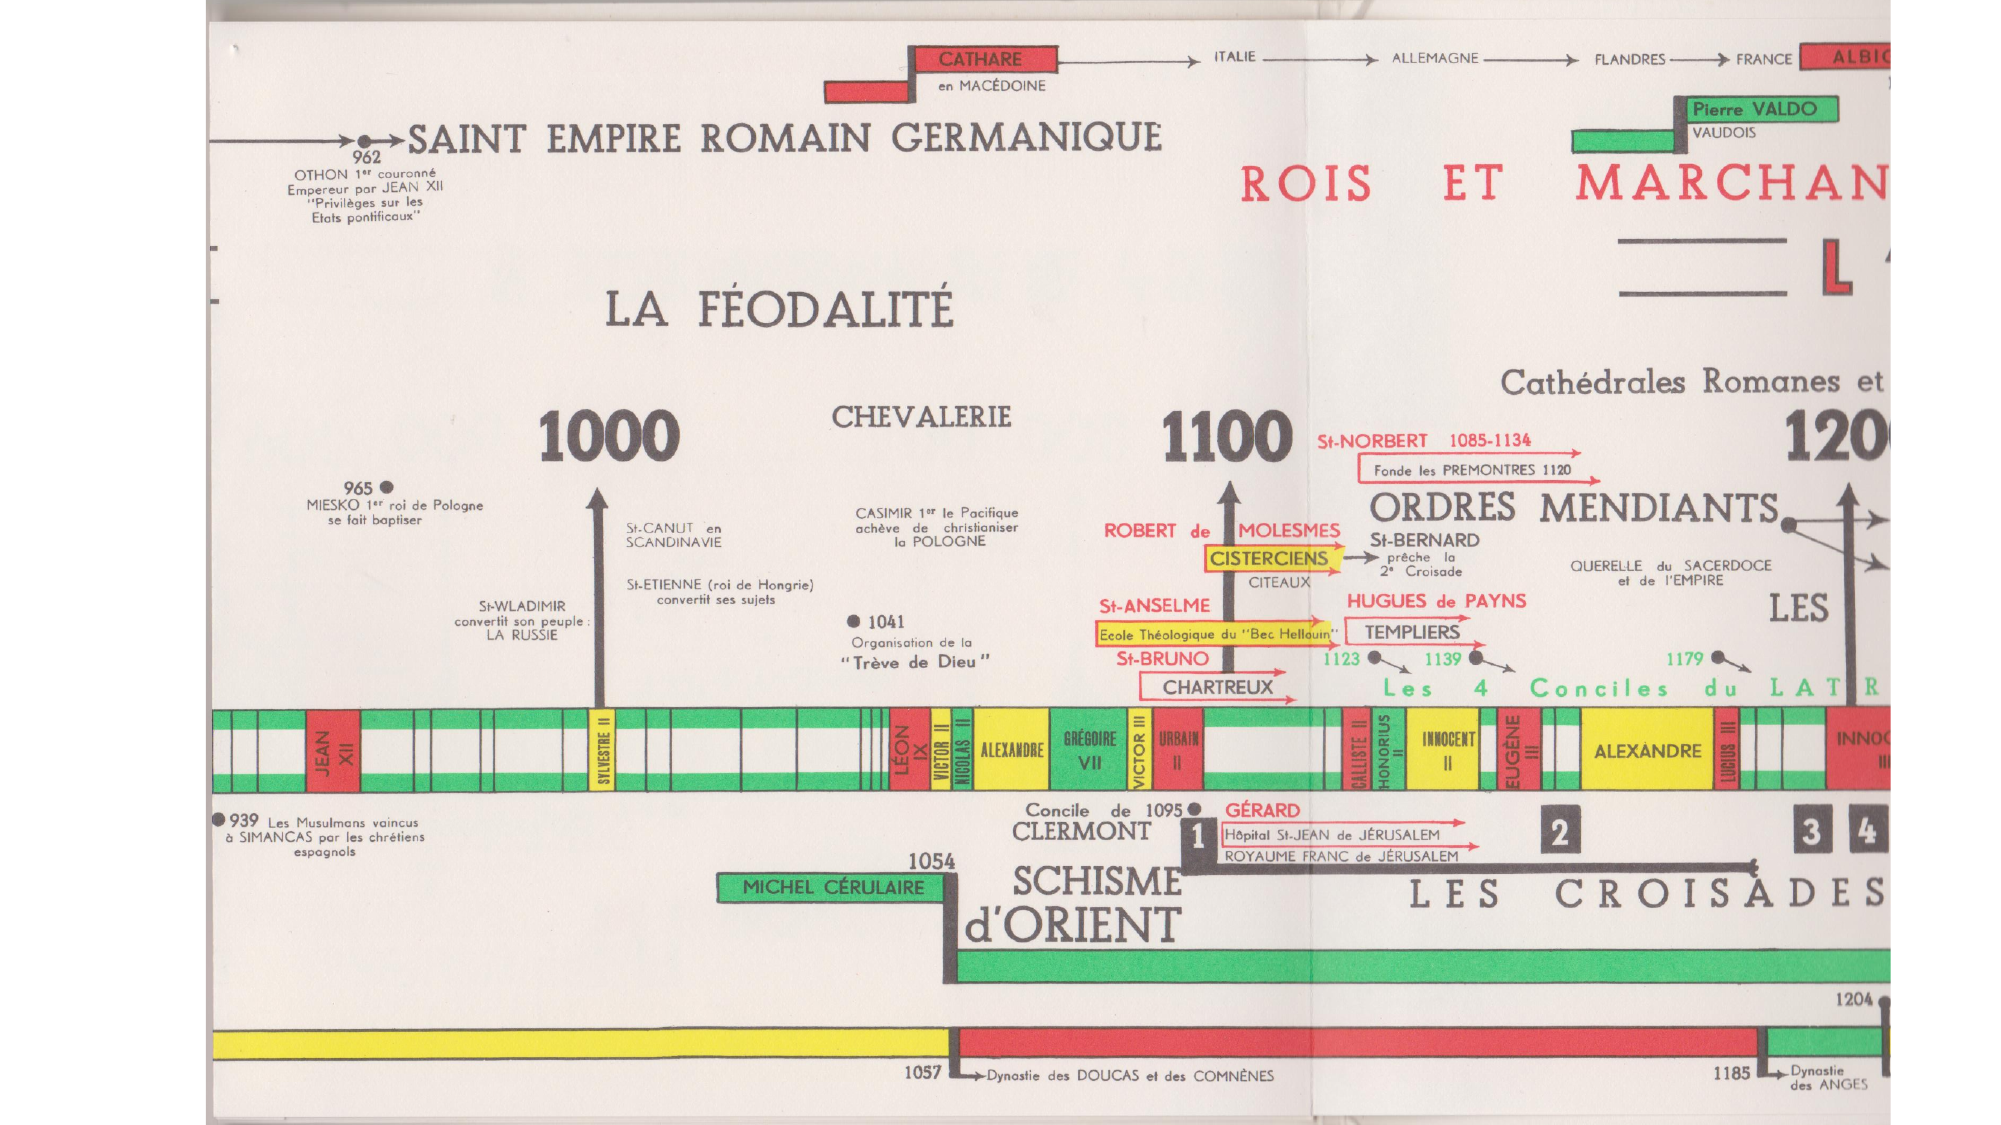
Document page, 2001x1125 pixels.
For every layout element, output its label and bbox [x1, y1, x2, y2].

picture [205, 0, 1891, 1125]
